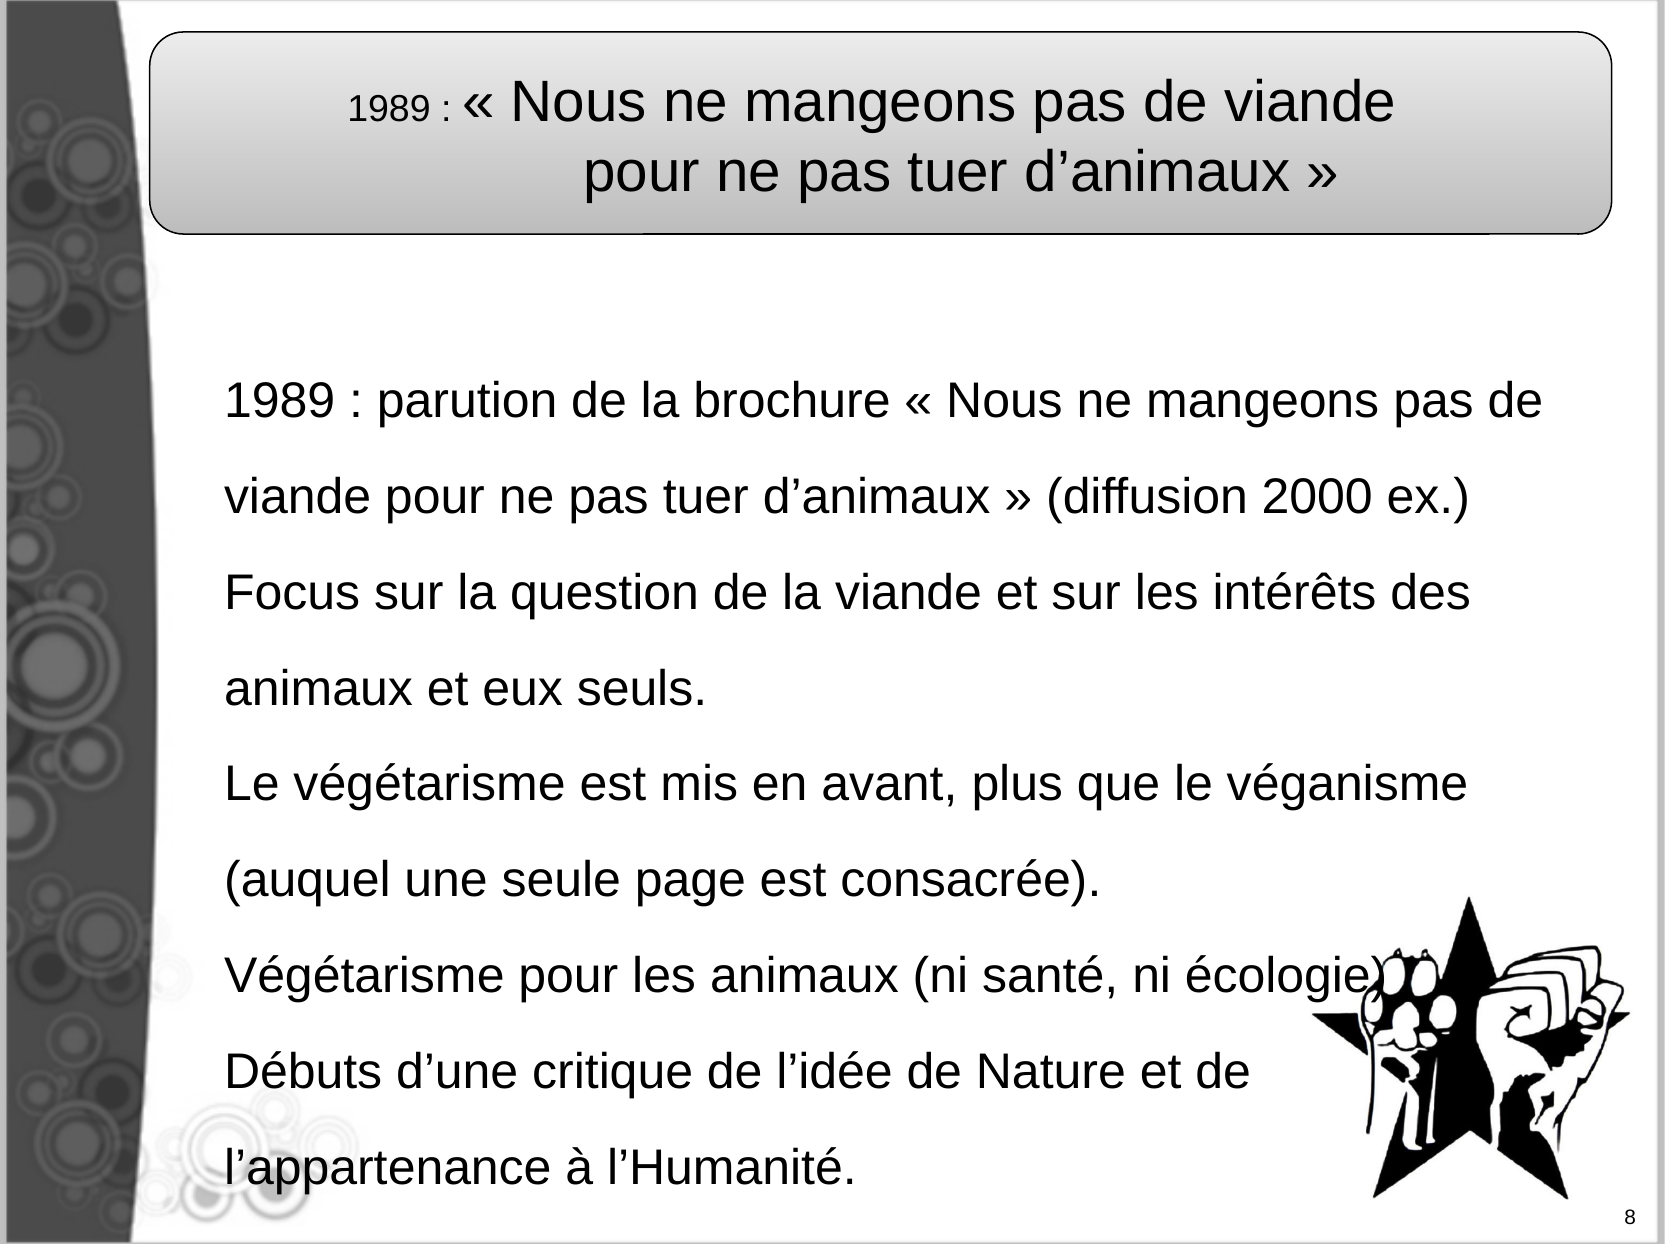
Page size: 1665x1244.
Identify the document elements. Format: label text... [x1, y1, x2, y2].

text_box 1989 : parution de la brochure « Nous ne mangeons pas de viande pour ne pas tuer d’animaux » (diffusion 2000 ex.) Focus sur la question de la viande et sur les intérêts des animaux et eux seuls. Le végétarisme est mis en avant, plus que le véganisme (auquel une seule page est consacrée). Végétarisme pour les animaux (ni santé, ni écologie) Débuts d’une critique de l’idée de Nature et de l’appartenance à l’Humanité. [216, 324, 1593, 1202]
picture [3, 0, 1662, 1244]
text_box 1989 : « Nous ne mangeons pas de viande pour ne pas tuer d’animaux » [159, 42, 1602, 224]
text_box 8 [1297, 1195, 1645, 1237]
text_box [149, 31, 1612, 235]
